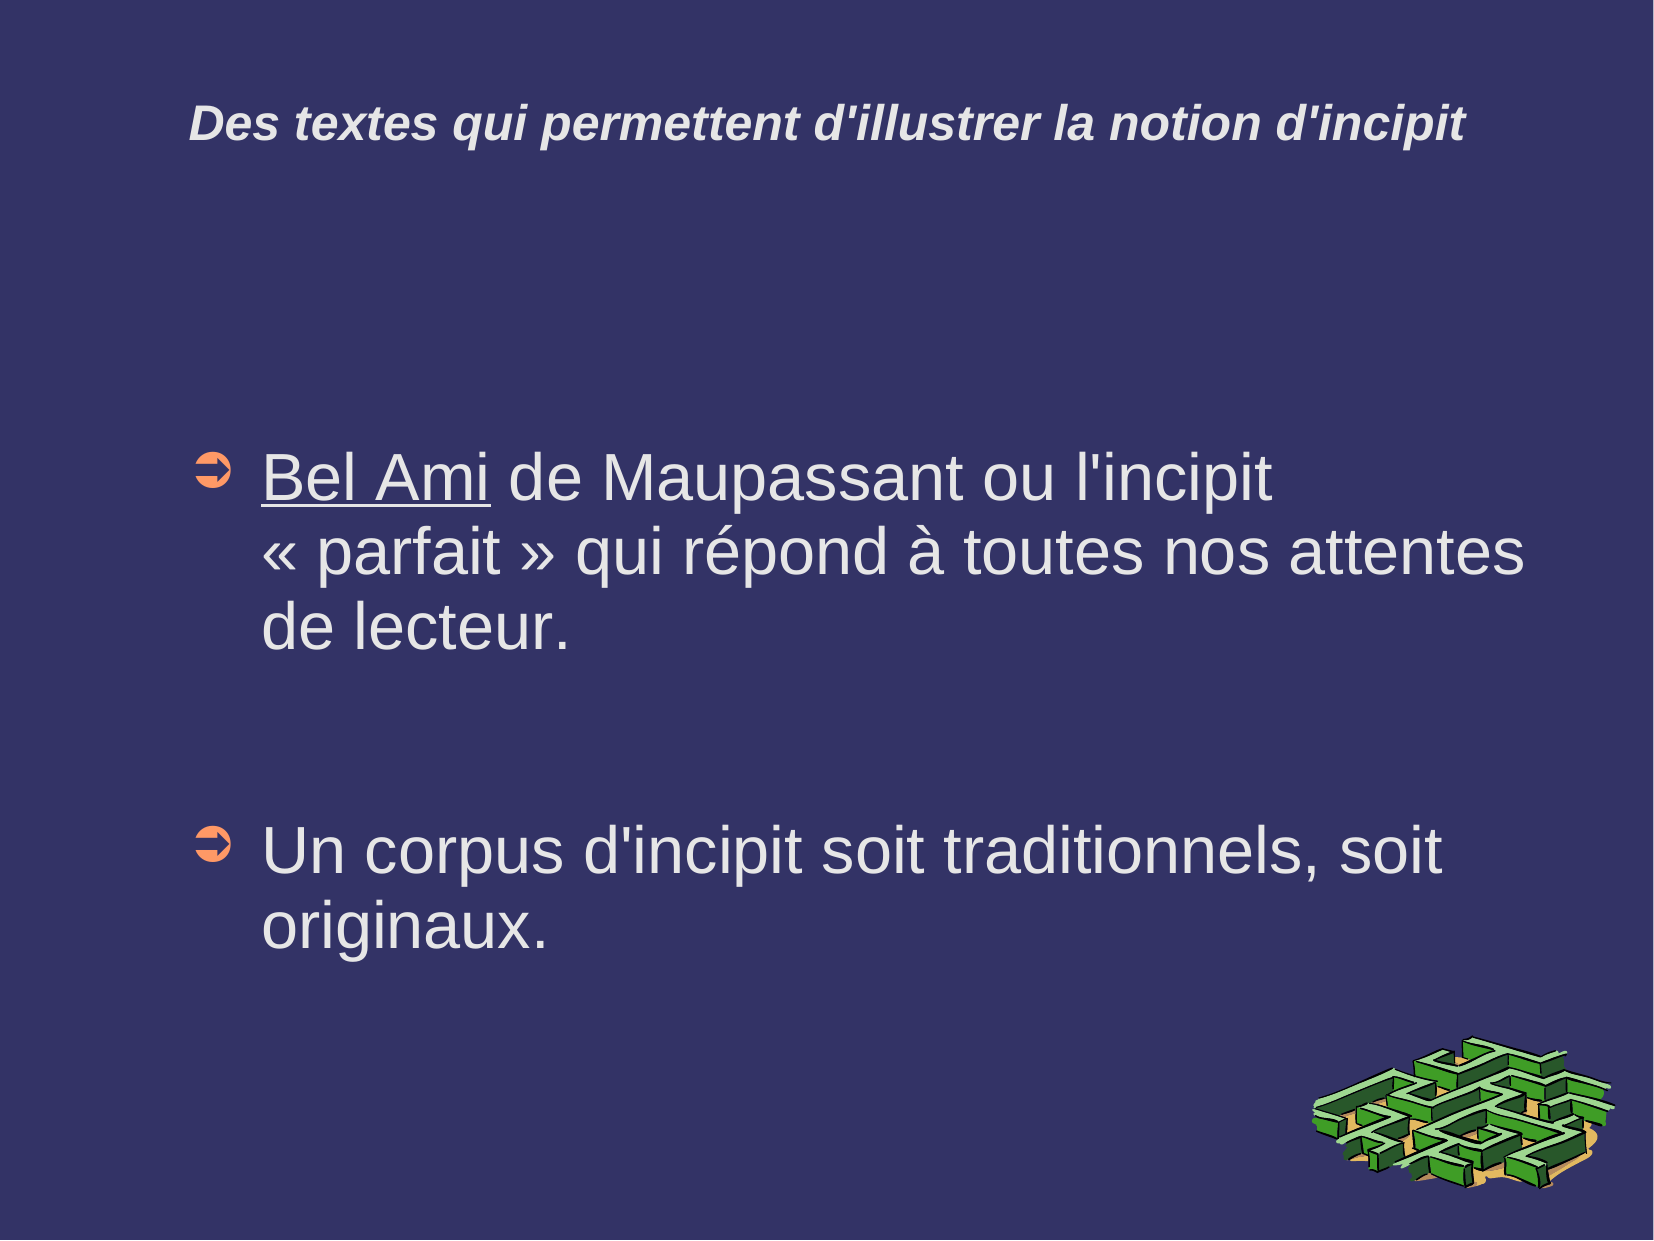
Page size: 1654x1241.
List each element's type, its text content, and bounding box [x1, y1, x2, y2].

title Des textes qui permettent d'illustrer la notion d'incipit [121, 19, 1534, 227]
list Bel Ami de Maupassant ou l'incipit « parfait » qui répond à toutes nos attentes de lecteur. Un corpus d'incipit soit traditionnels, soit originaux. [178, 364, 1570, 1147]
